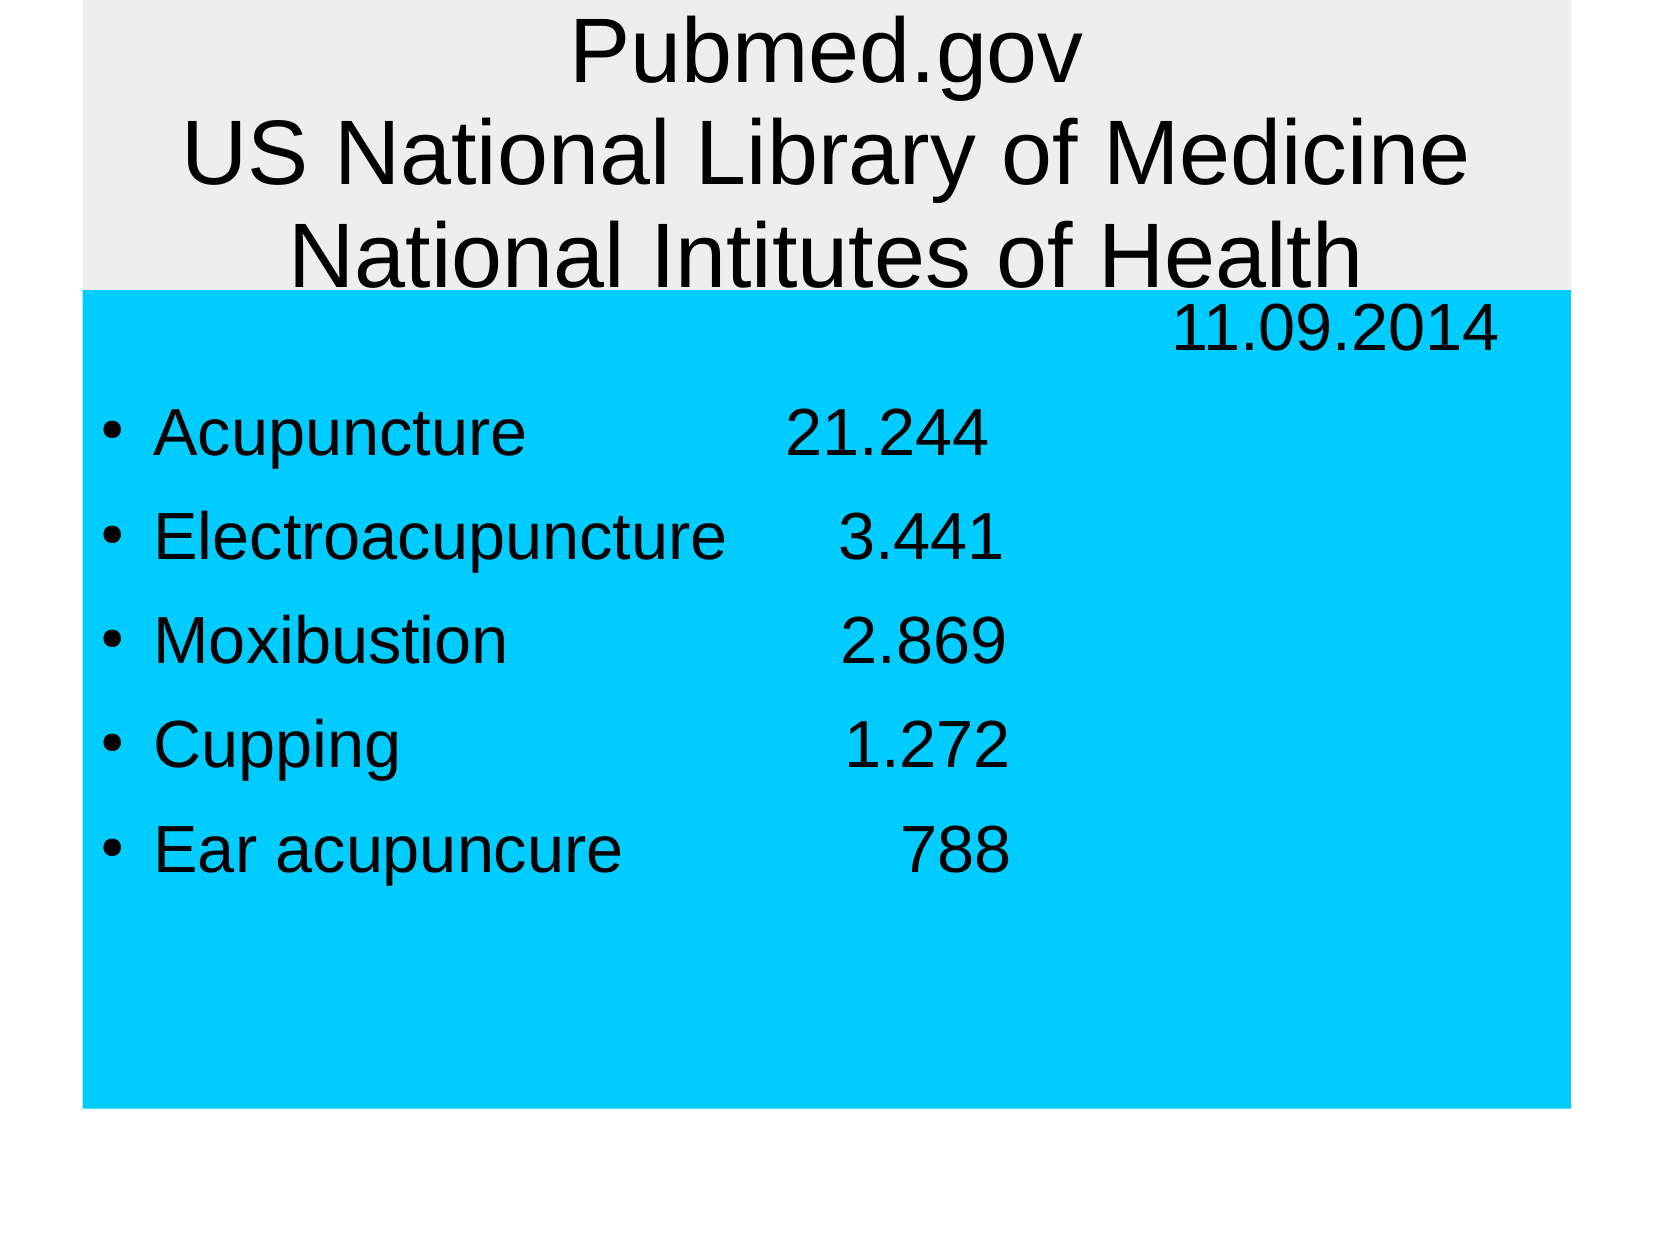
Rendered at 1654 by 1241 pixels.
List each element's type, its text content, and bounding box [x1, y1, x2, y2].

title Pubmed.gov US National Library of Medicine National Intitutes of Health [82, 0, 1571, 290]
list 11.09.2014 Acupuncture 21.244 Electroacupuncture 3.441 Moxibustion 2.869 Cupping 1.272 Ear acupuncure 788 [82, 290, 1571, 1109]
